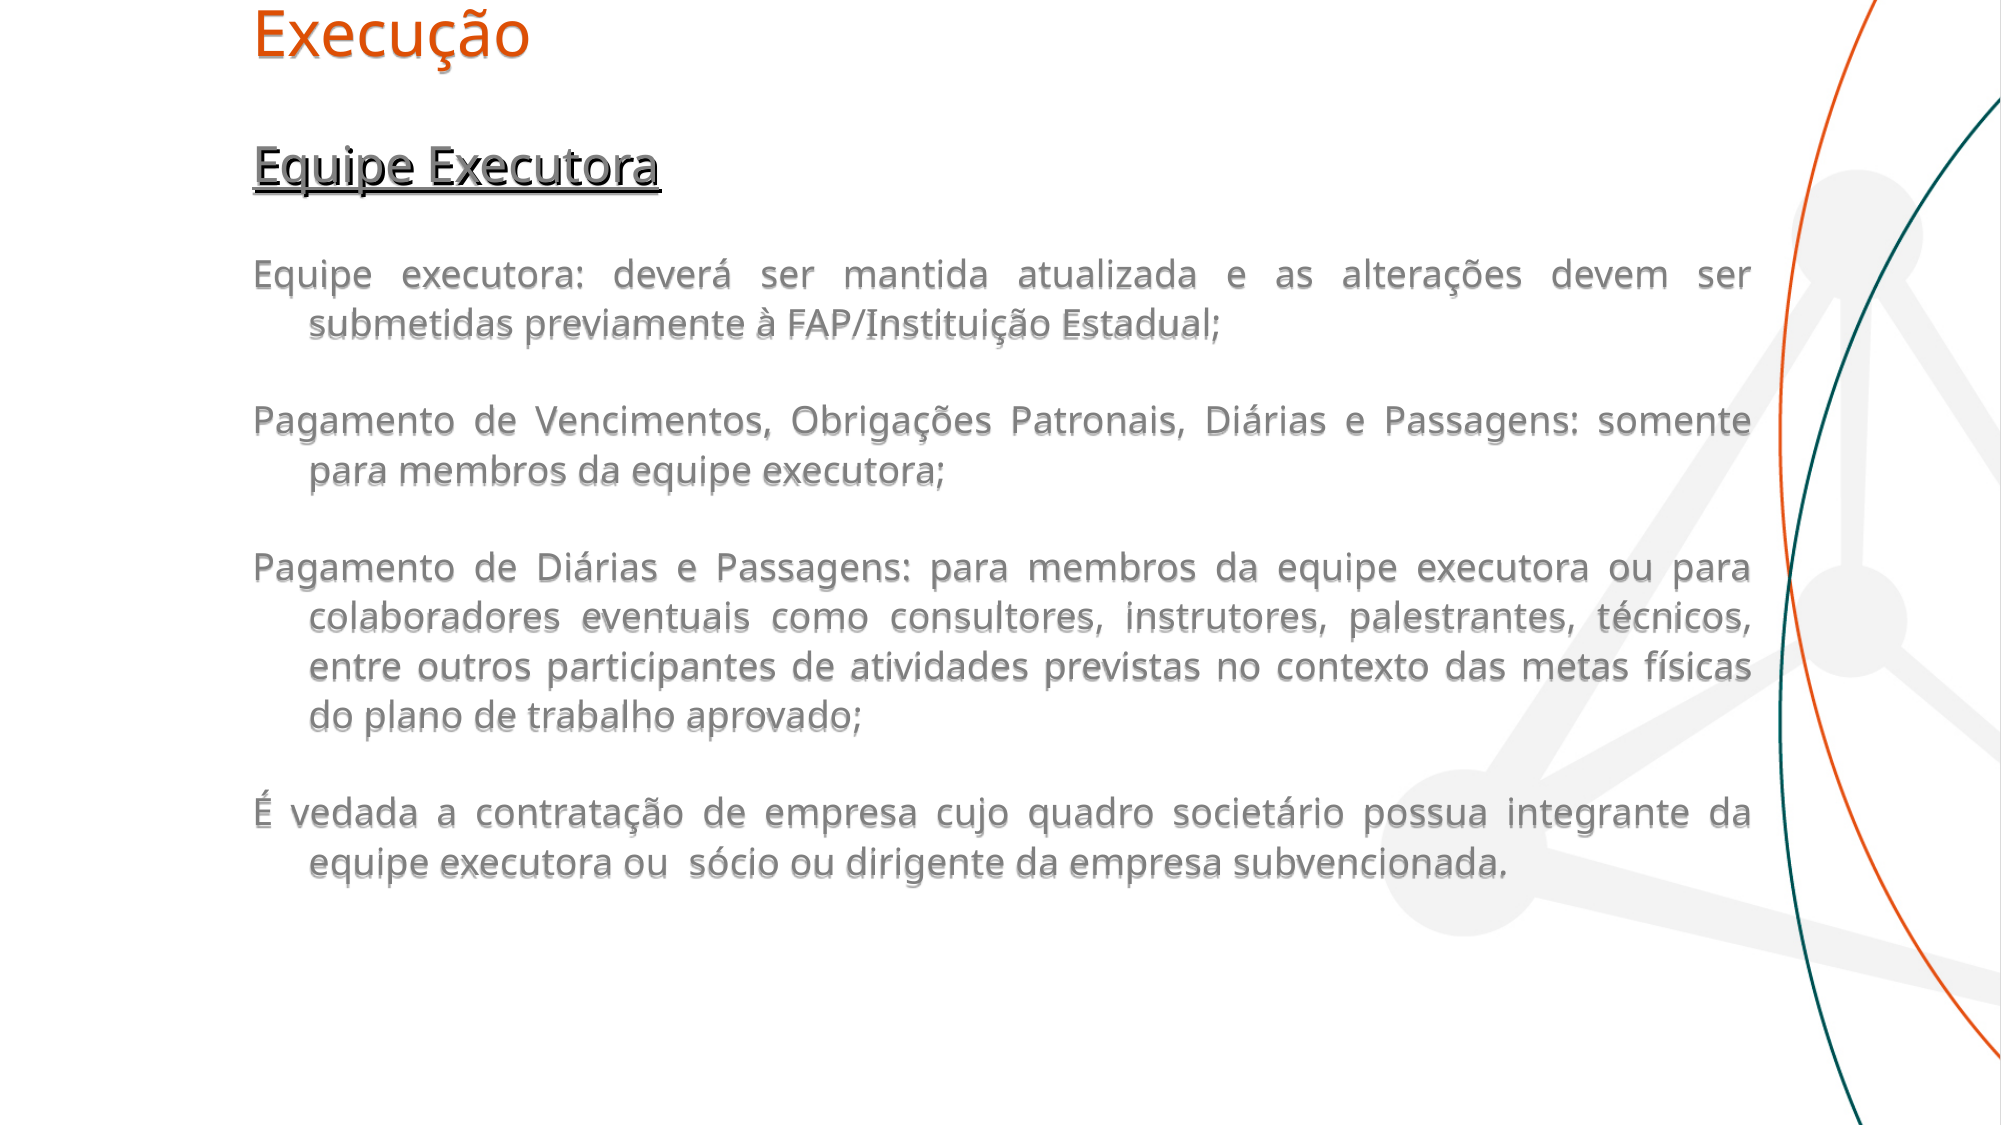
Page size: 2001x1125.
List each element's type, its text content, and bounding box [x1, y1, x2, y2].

text_box Equipe Executora [237, 125, 1154, 202]
text_box Execução [237, 0, 1250, 155]
text_box Equipe executora: deverá ser mantida atualizada e as alterações devem ser submetidas previamente à FAP/Instituição Estadual; Pagamento de Vencimentos, Obrigações Patronais, Diárias e Passagens: somente para membros da equipe executora; Pagamento de Diárias e Passagens: para membros da equipe executora ou para colaboradores eventuais como consultores, instrutores, palestrantes, técnicos, entre outros participantes de atividades previstas no contexto das metas físicas do plano de trabalho aprovado; É vedada a contratação de empresa cujo quadro societário possua integrante da equipe executora ou sócio ou dirigente da empresa subvencionada. [237, 237, 1768, 1047]
